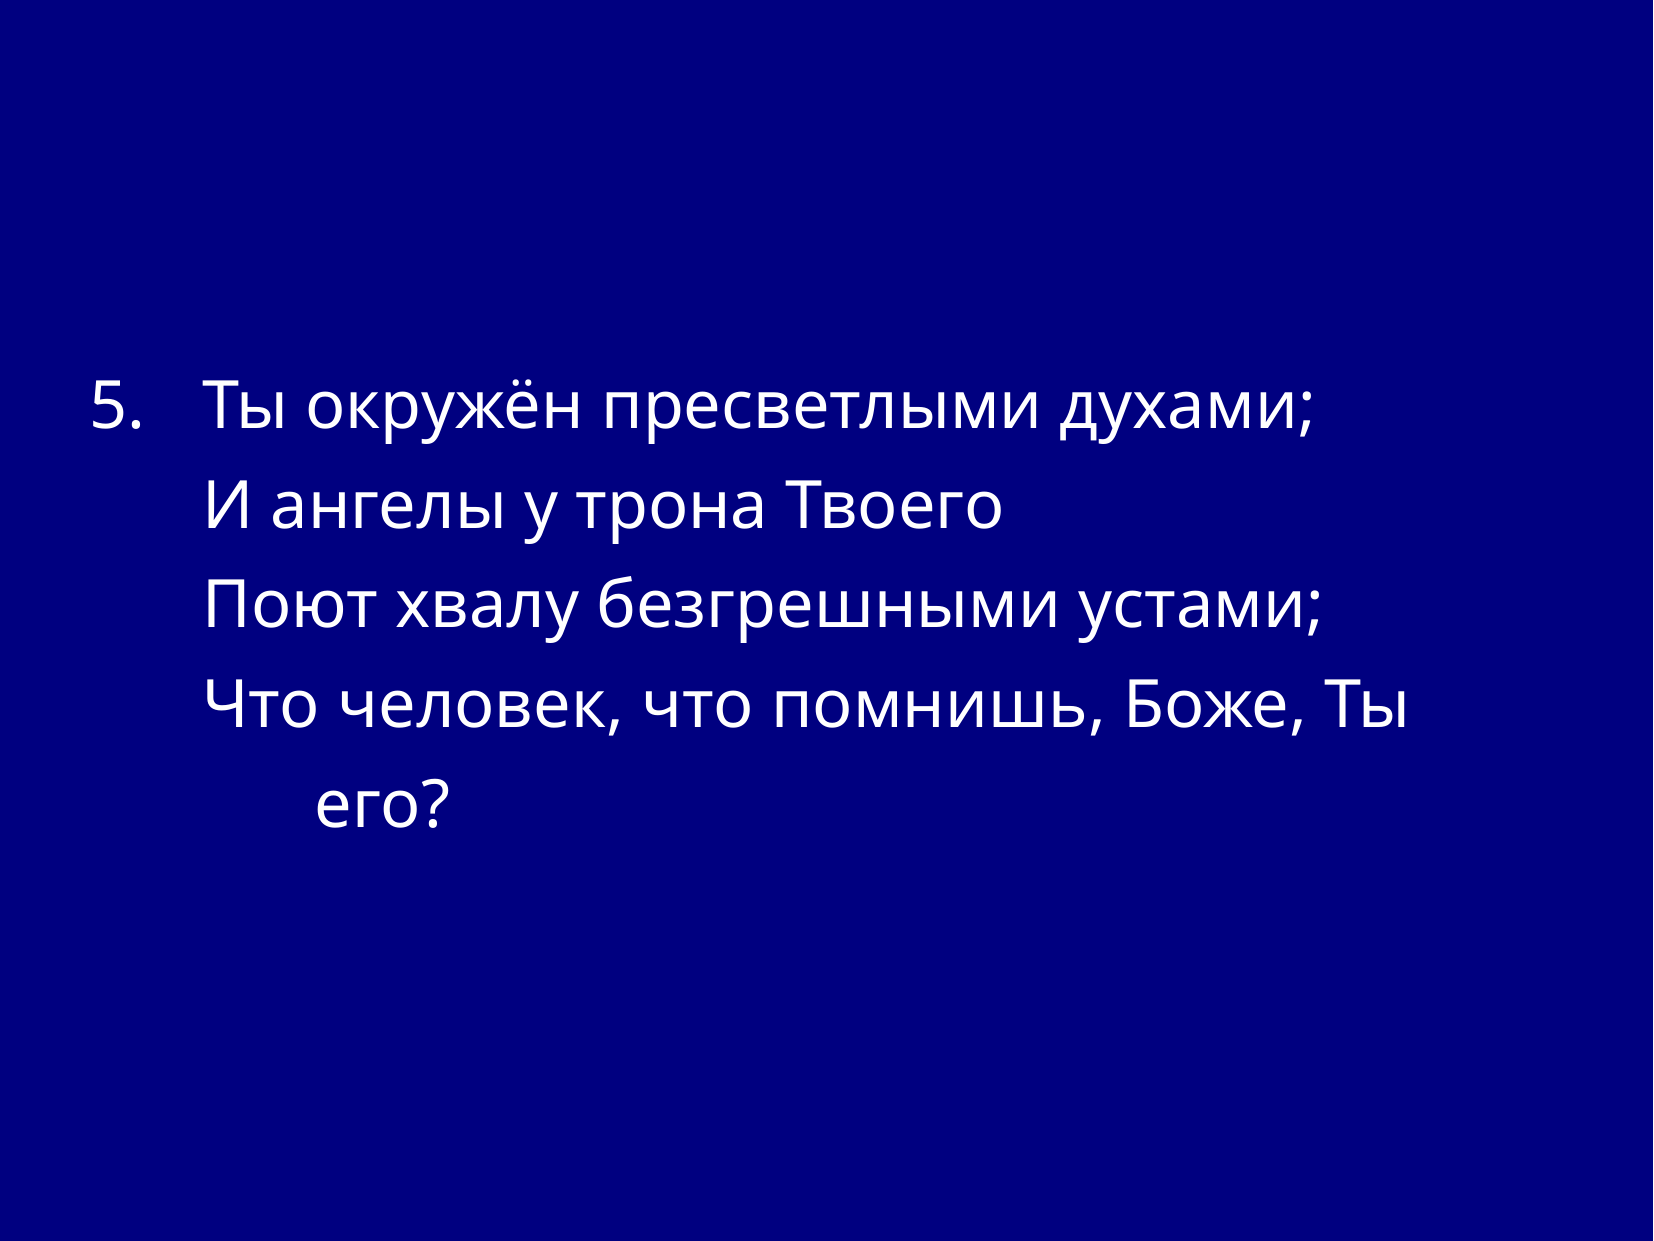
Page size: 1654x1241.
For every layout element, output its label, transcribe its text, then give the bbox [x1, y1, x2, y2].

text_box 5. Ты окружён пресветлыми духами; И ангелы у трона Твоего Поют хвалу безгрешными устами; Что человек, что помнишь, Боже, Ты его? [75, 150, 1576, 1163]
